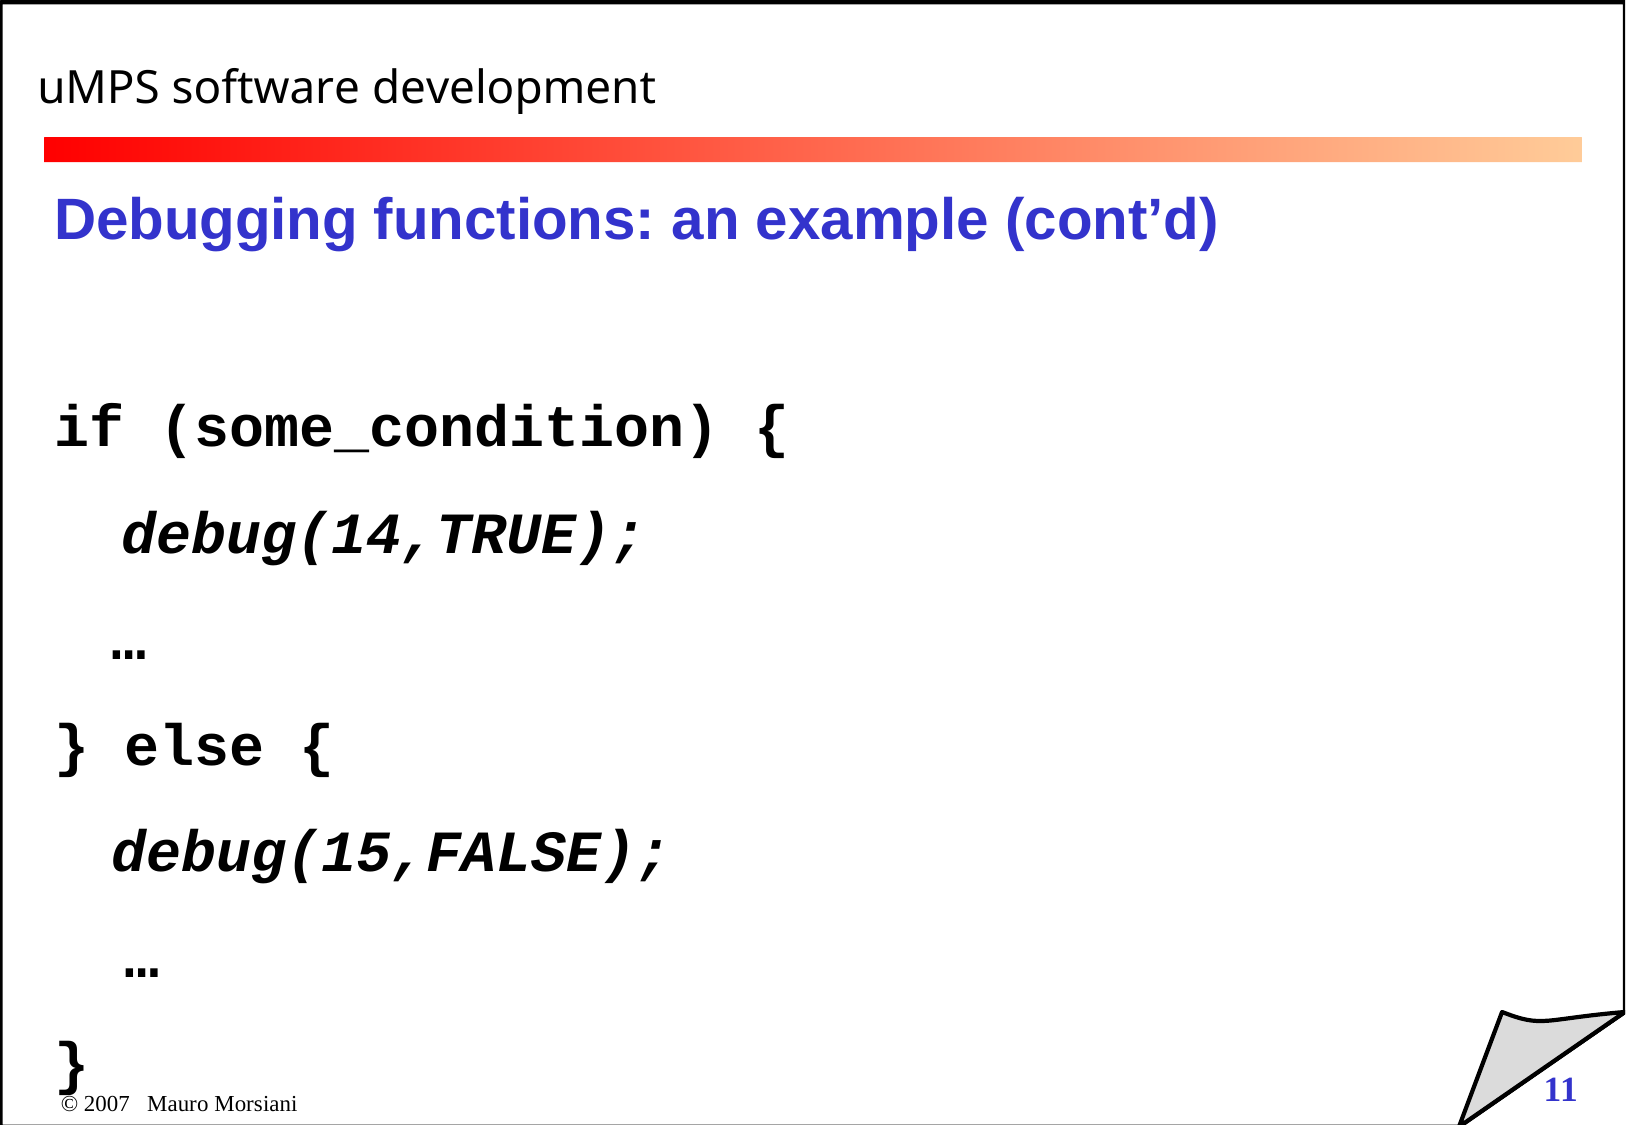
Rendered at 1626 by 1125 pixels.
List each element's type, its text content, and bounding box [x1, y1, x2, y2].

title uMPS software development [37, 44, 1588, 131]
list Debugging functions: an example (cont’d) if (some_condition) { debug(14,TRUE); … } else { debug(15,FALSE); … } [54, 187, 1571, 1125]
